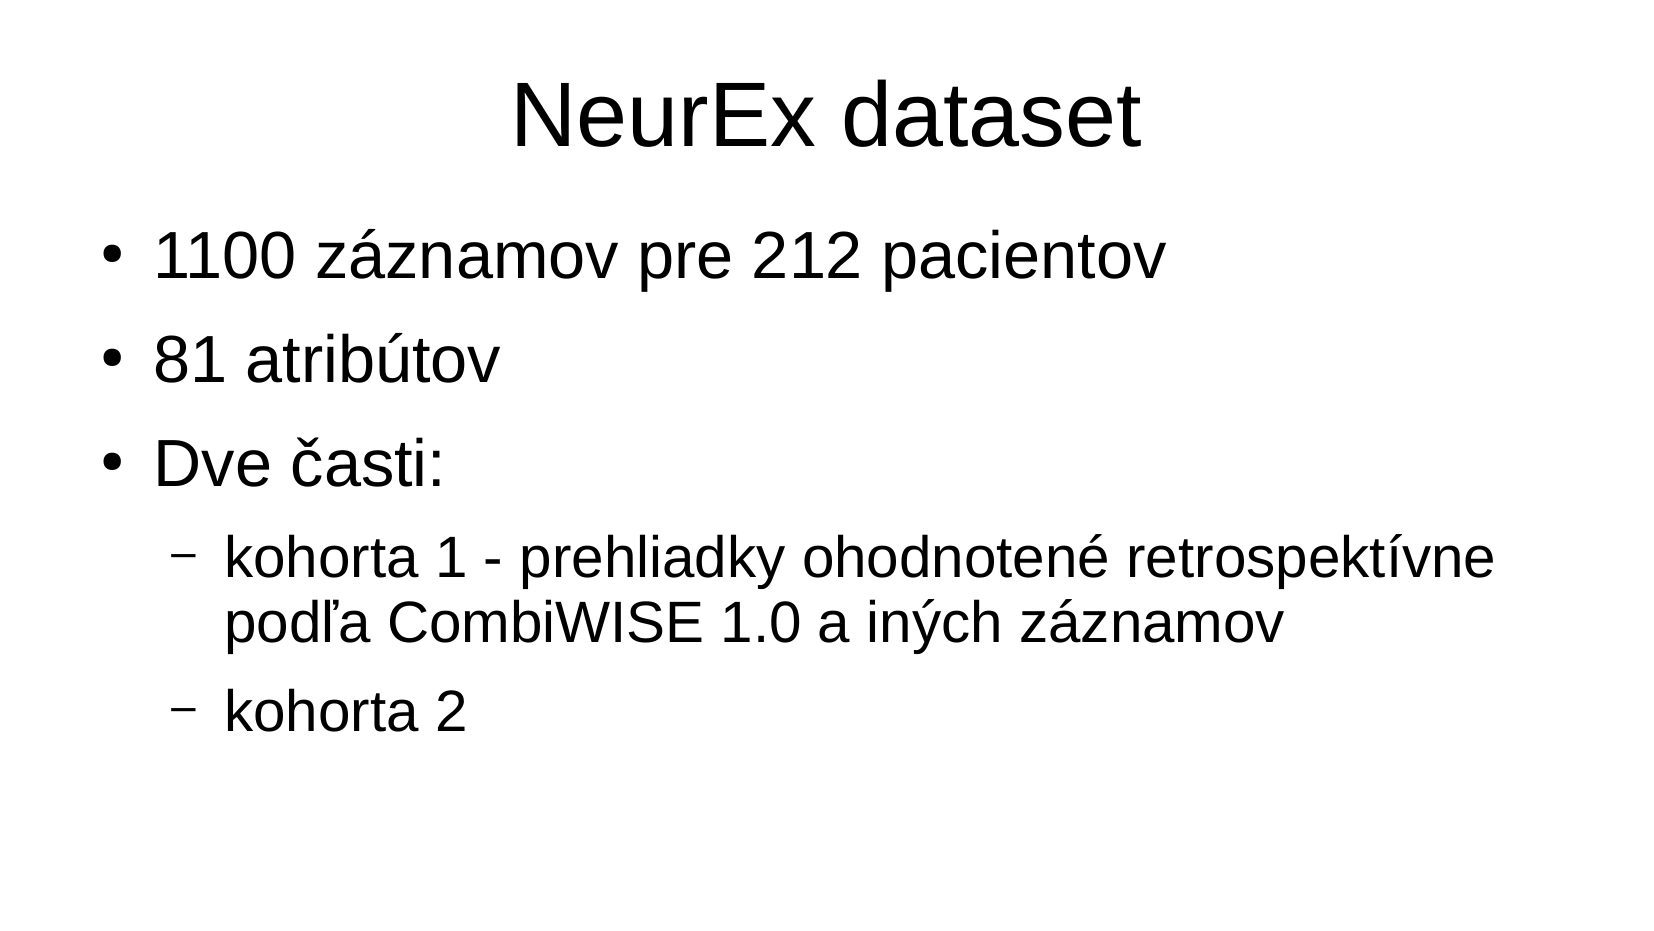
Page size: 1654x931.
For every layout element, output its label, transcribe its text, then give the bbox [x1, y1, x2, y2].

list 1100 záznamov pre 212 pacientov 81 atribútov Dve časti: kohorta 1 - prehliadky ohodnotené retrospektívne podľa CombiWISE 1.0 a iných záznamov kohorta 2 [82, 217, 1571, 758]
title NeurEx dataset [82, 37, 1571, 193]
